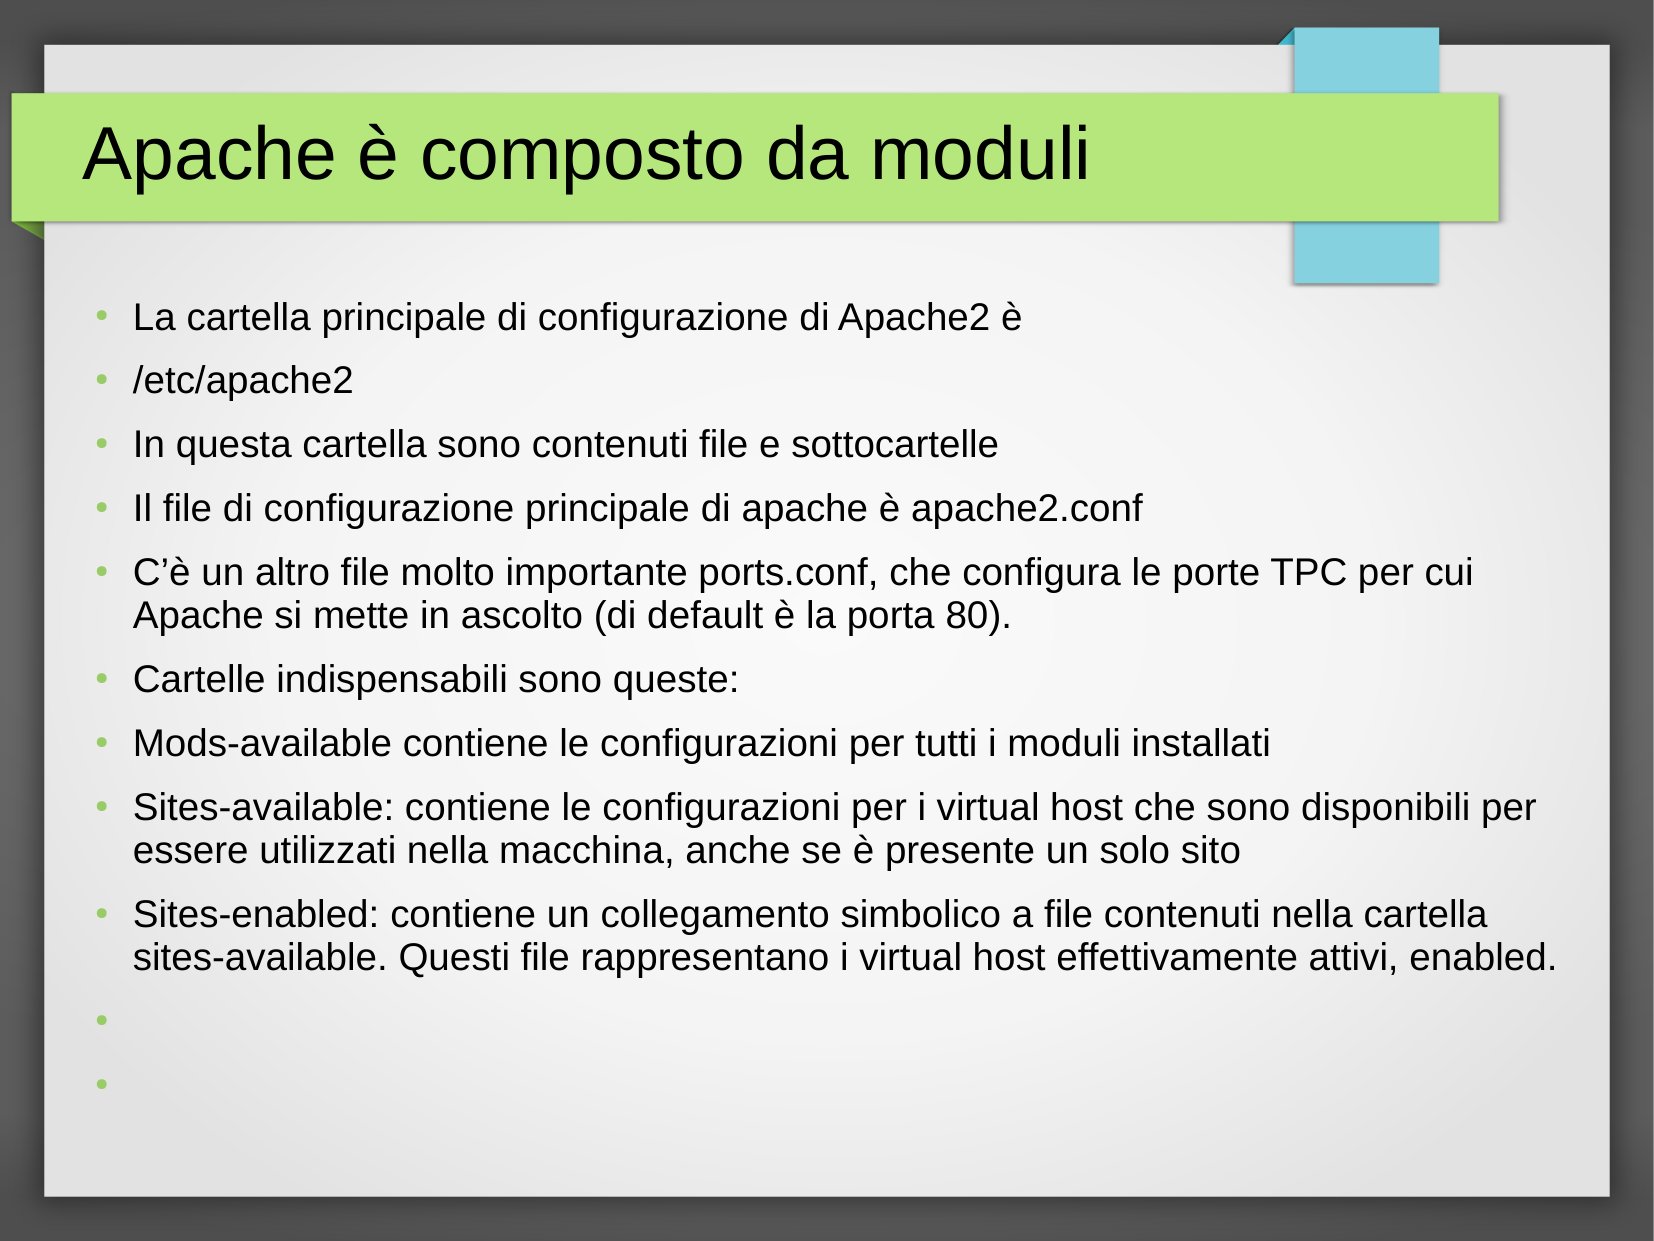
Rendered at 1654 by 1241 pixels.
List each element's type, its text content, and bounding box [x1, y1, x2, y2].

picture [0, 0, 1654, 1241]
list La cartella principale di configurazione di Apache2 è /etc/apache2 In questa cartella sono contenuti file e sottocartelle Il file di configurazione principale di apache è apache2.conf C’è un altro file molto importante ports.conf, che configura le porte TPC per cui Apache si mette in ascolto (di default è la porta 80). Cartelle indispensabili sono queste: Mods-available contiene le configurazioni per tutti i moduli installati Sites-available: contiene le configurazioni per i virtual host che sono disponibili per essere utilizzati nella macchina, anche se è presente un solo sito Sites-enabled: contiene un collegamento simbolico a file contenuti nella cartella sites-available. Questi file rappresentano i virtual host effettivamente attivi, enabled. [82, 295, 1571, 1015]
title Apache è composto da moduli [82, 94, 1264, 213]
